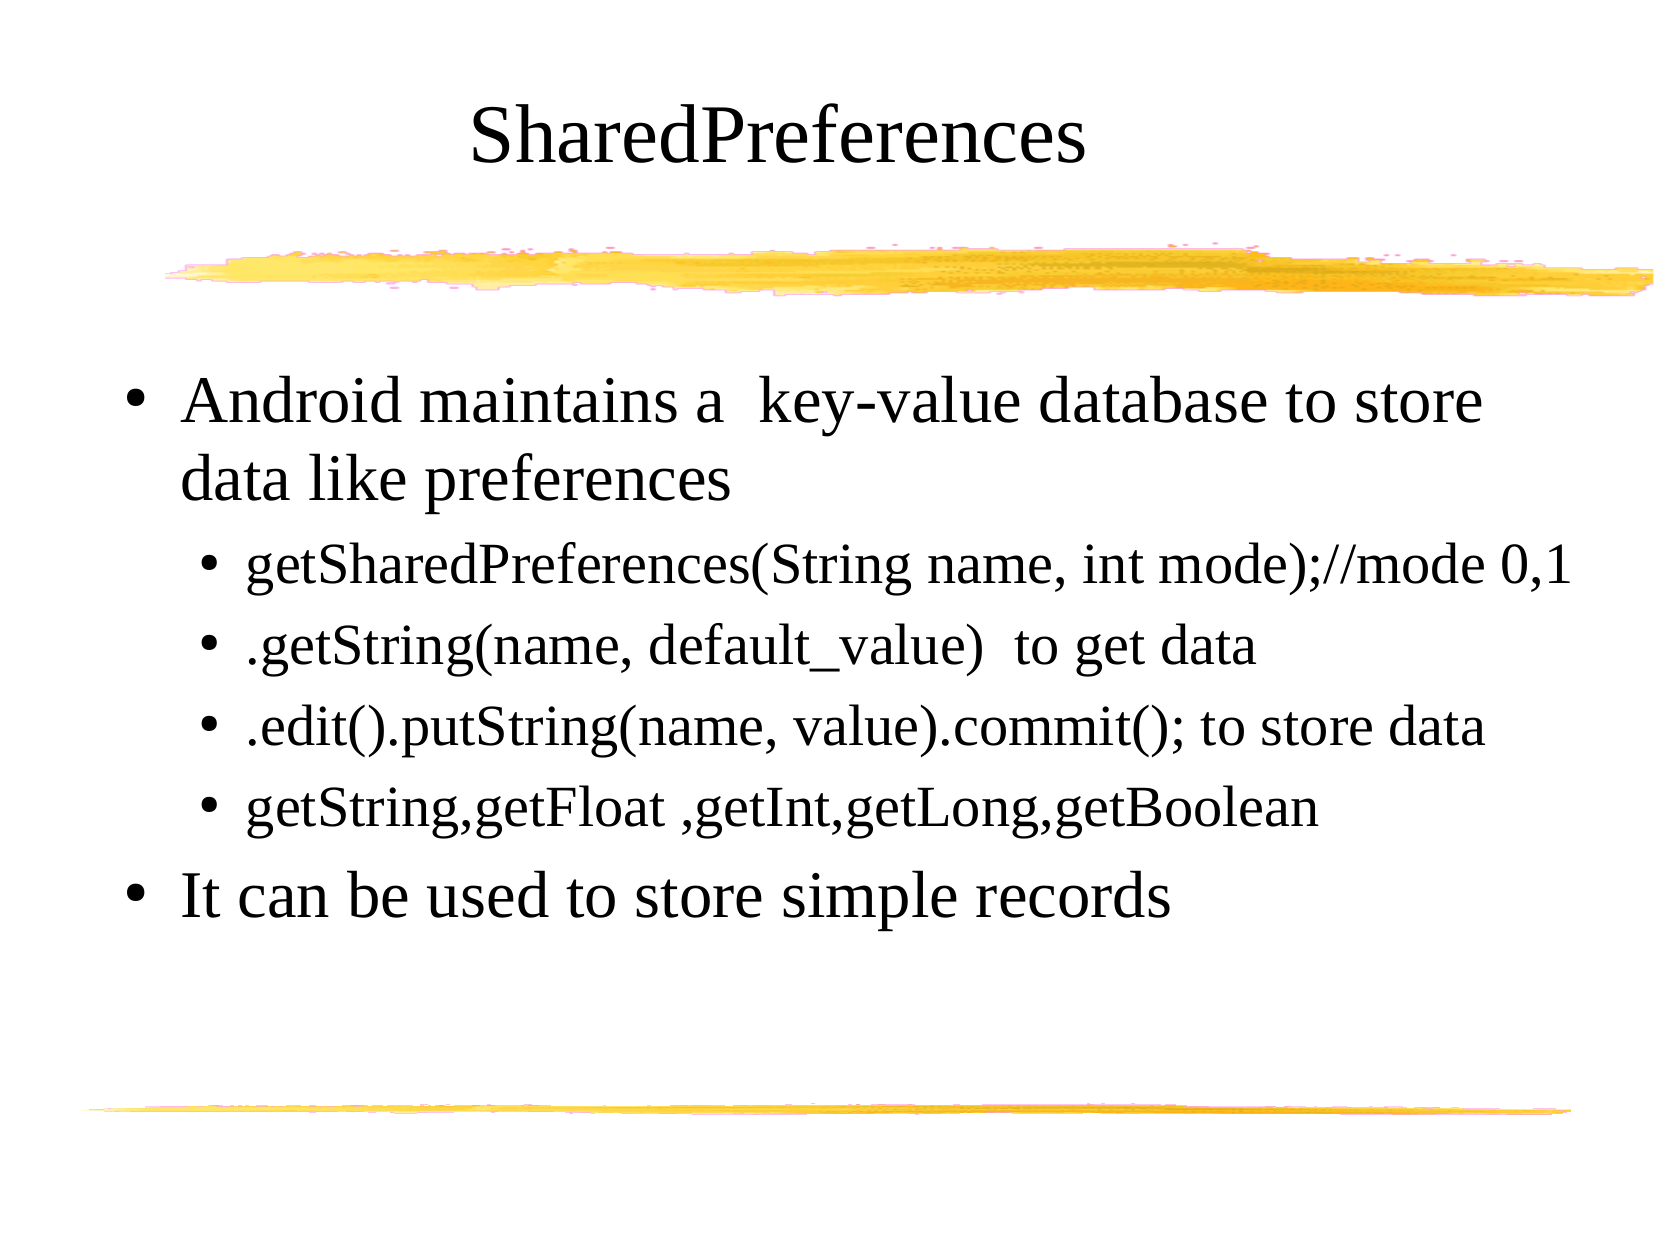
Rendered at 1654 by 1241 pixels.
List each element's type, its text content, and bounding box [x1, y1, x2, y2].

picture [82, 1102, 1571, 1117]
title SharedPreferences [76, 28, 1482, 235]
list Android maintains a key-value database to store data like preferences getSharedPreferences(String name, int mode);//mode 0,1 .getString(name, default_value) to get data .edit().putString(name, value).commit(); to store data getString,getFloat ,getInt,getLong,getBoolean It can be used to store simple records [124, 358, 1603, 1103]
picture [165, 237, 1654, 308]
